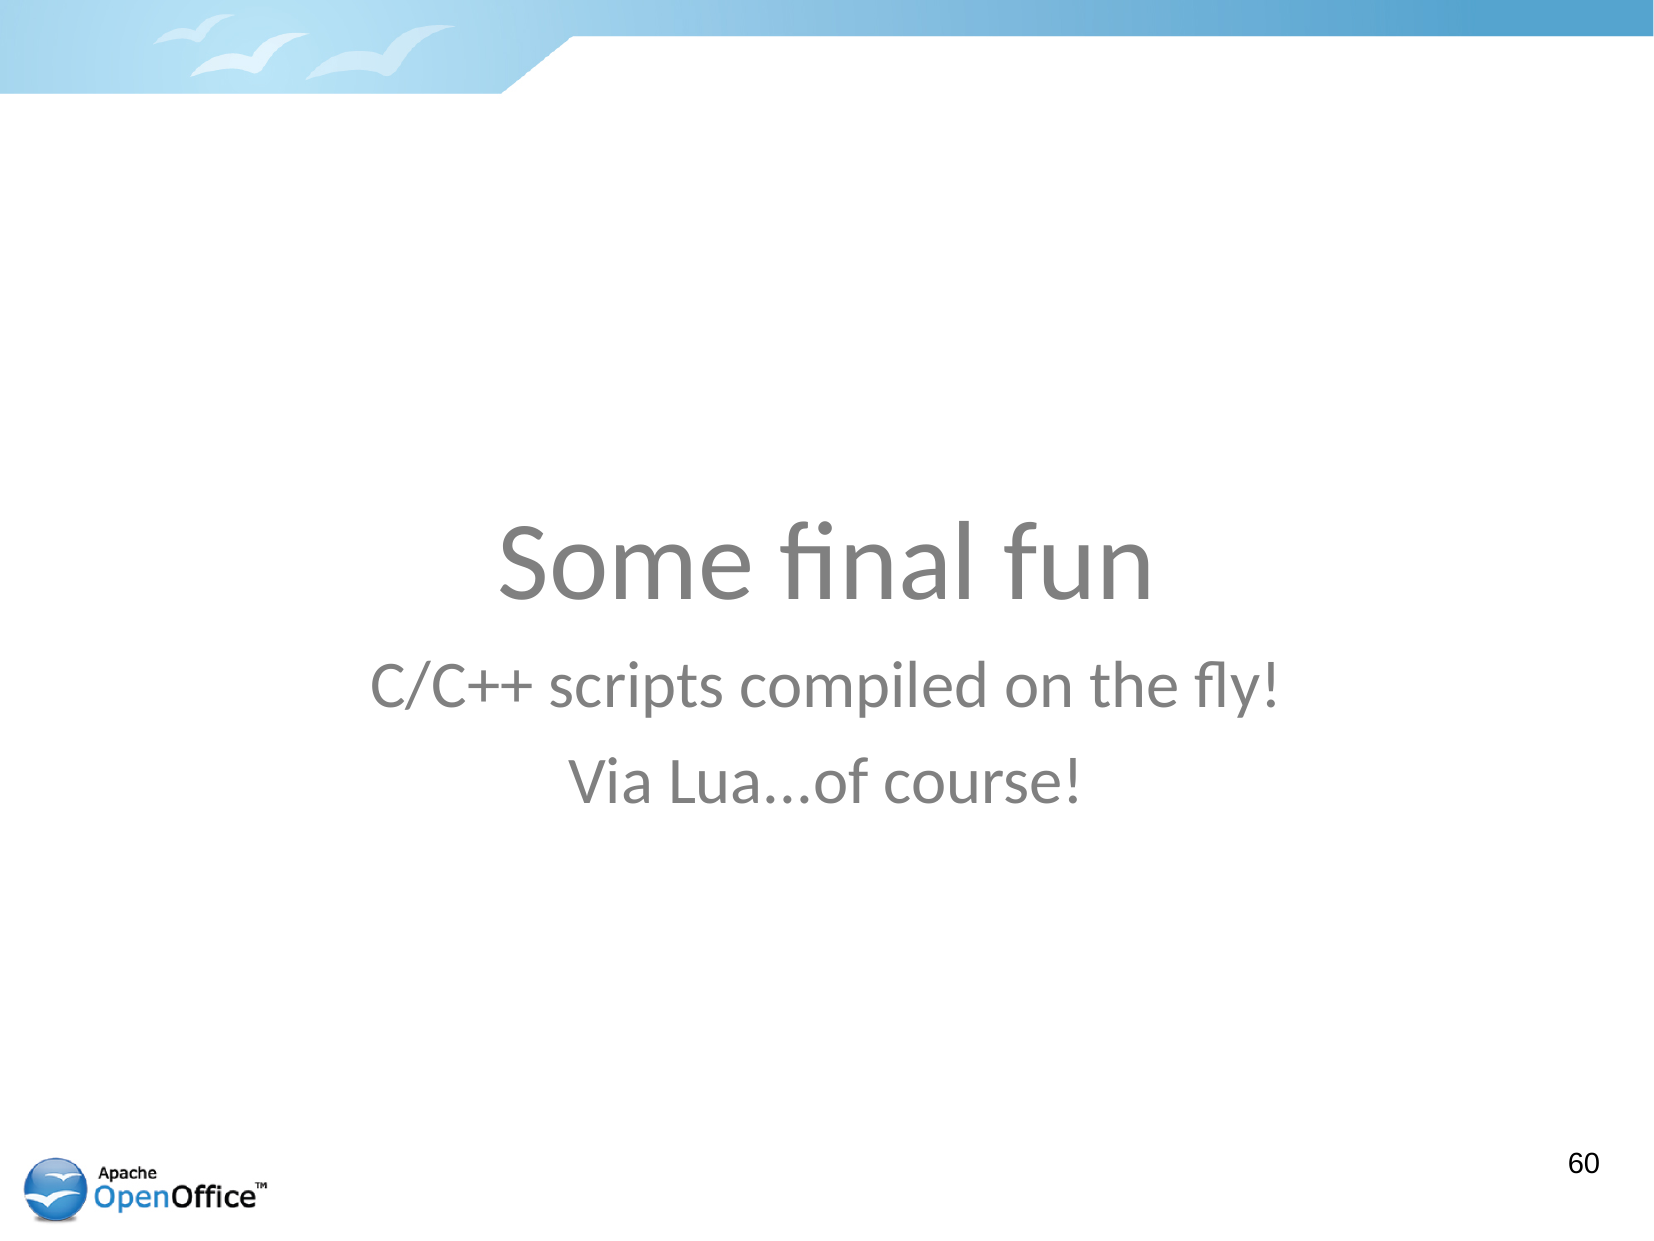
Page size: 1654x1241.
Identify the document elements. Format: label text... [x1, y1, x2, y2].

list Some final fun C/C++ scripts compiled on the fly! Via Lua...of course! [82, 372, 1571, 968]
picture [0, 0, 1654, 1241]
